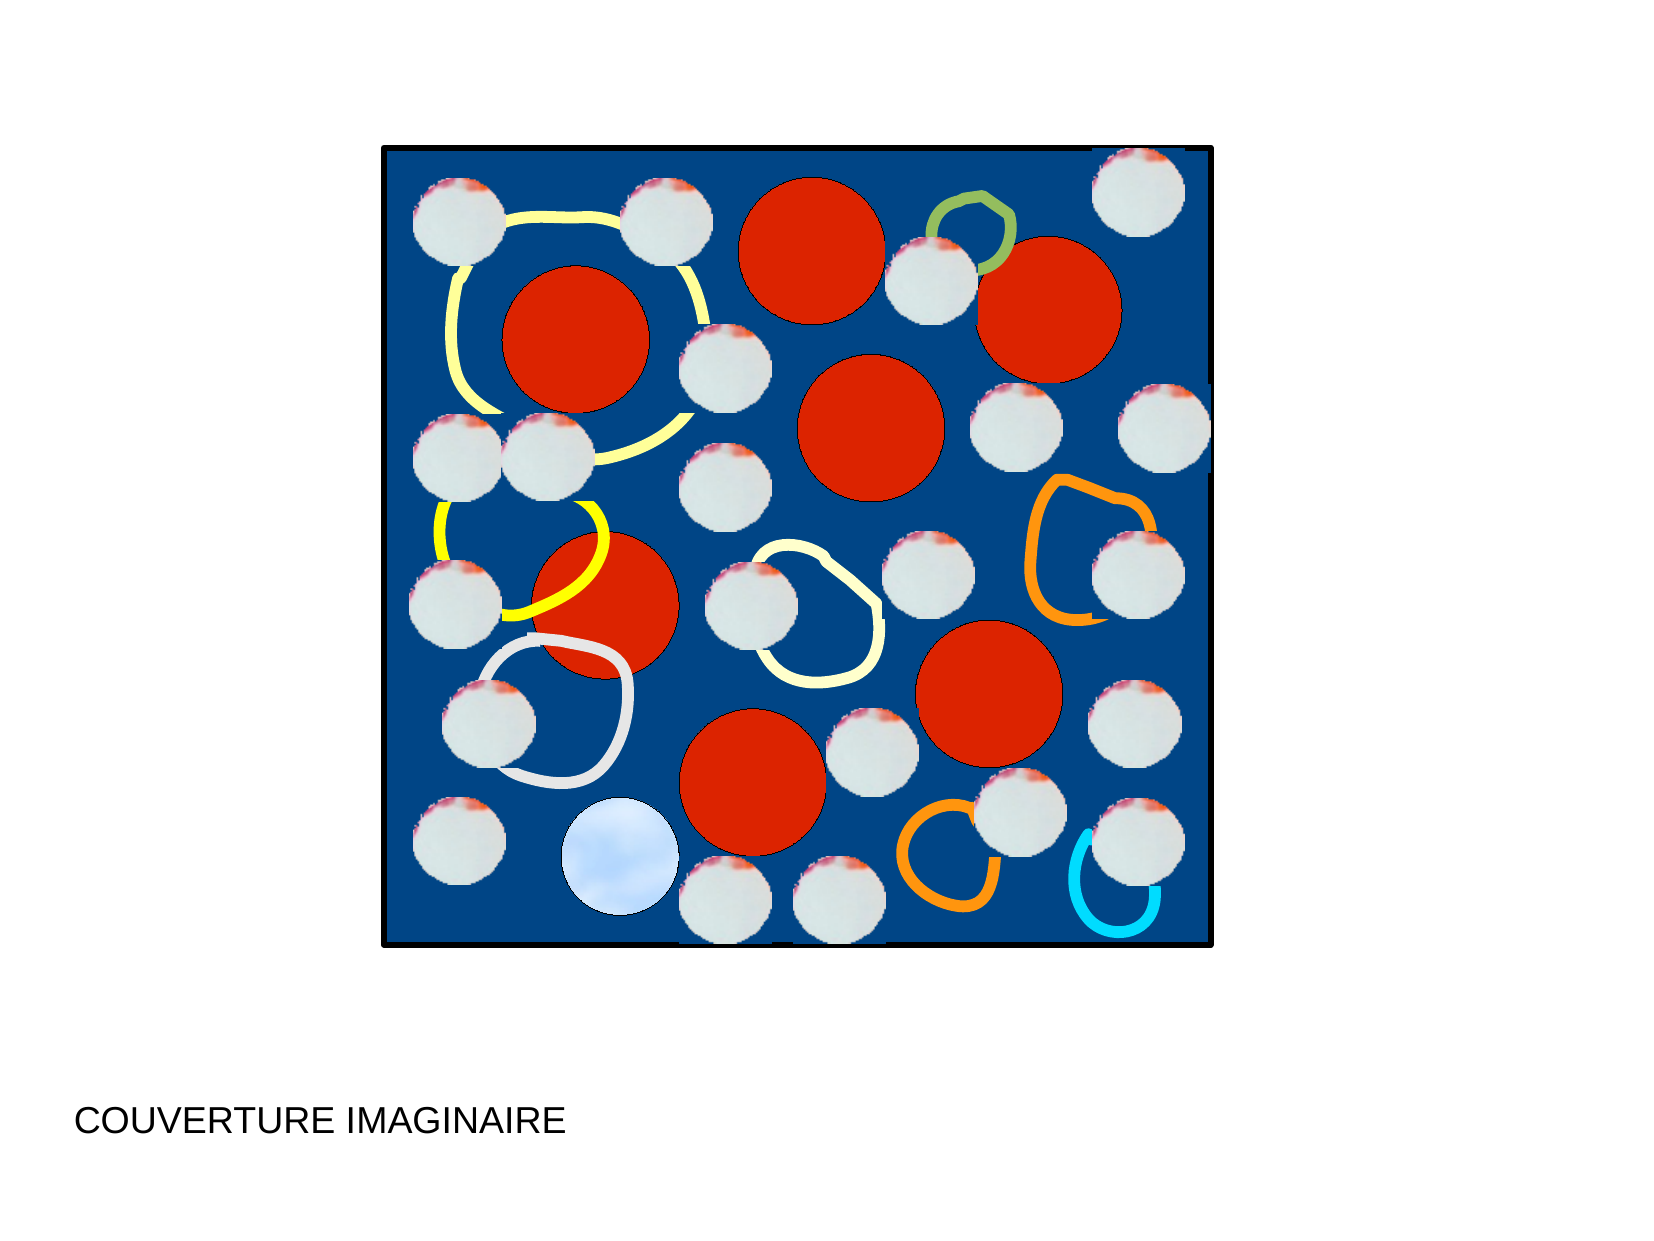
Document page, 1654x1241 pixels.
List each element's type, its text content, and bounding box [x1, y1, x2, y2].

picture [413, 178, 506, 266]
picture [826, 708, 919, 797]
picture [413, 413, 595, 502]
picture [1092, 798, 1185, 886]
picture [679, 856, 772, 944]
picture [409, 560, 502, 649]
picture [413, 797, 506, 885]
picture [793, 856, 886, 944]
picture [1092, 531, 1185, 619]
picture [974, 768, 1067, 857]
picture [1092, 148, 1185, 237]
picture [885, 237, 978, 325]
picture [679, 443, 772, 532]
picture [705, 562, 798, 650]
picture [1118, 384, 1211, 473]
picture [882, 531, 975, 619]
text_box [383, 147, 1211, 945]
text_box COUVERTURE IMAGINAIRE [59, 1092, 739, 1150]
picture [970, 383, 1063, 472]
picture [1088, 680, 1182, 768]
picture [679, 324, 772, 413]
picture [620, 178, 713, 266]
picture [442, 680, 536, 768]
